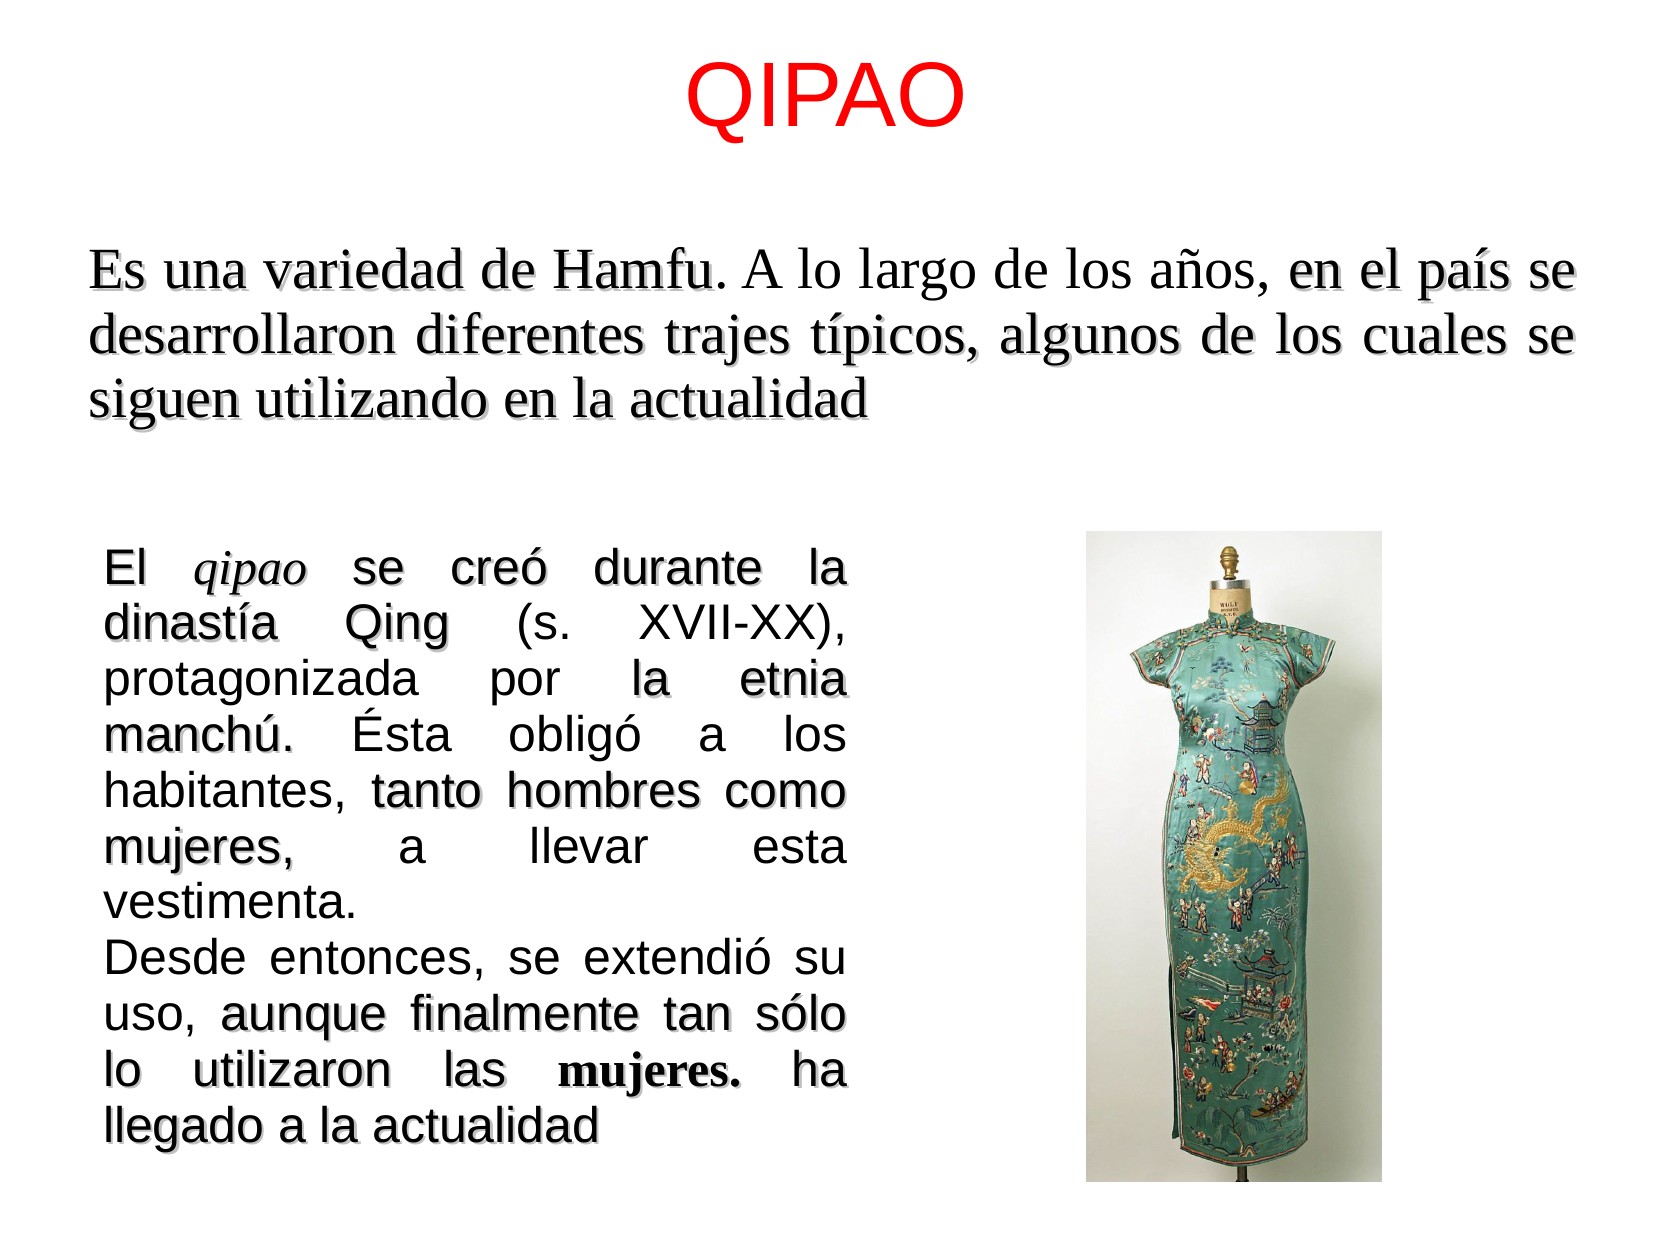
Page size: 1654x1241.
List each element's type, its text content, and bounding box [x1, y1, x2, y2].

text_box El qipao se creó durante la dinastía Qing (s. XVII-XX), protagonizada por la etnia manchú. Ésta obligó a los habitantes, tanto hombres como mujeres, a llevar esta vestimenta. Desde entonces, se extendió su uso, aunque finalmente tan sólo lo utilizaron las mujeres. ha llegado a la actualidad [88, 531, 863, 1241]
picture [1086, 531, 1382, 1182]
title QIPAO [82, 0, 1571, 189]
text_box Es una variedad de Hamfu. A lo largo de los años, en el país se desarrollaron diferentes trajes típicos, algunos de los cuales se siguen utilizando en la actualidad [88, 188, 1577, 478]
